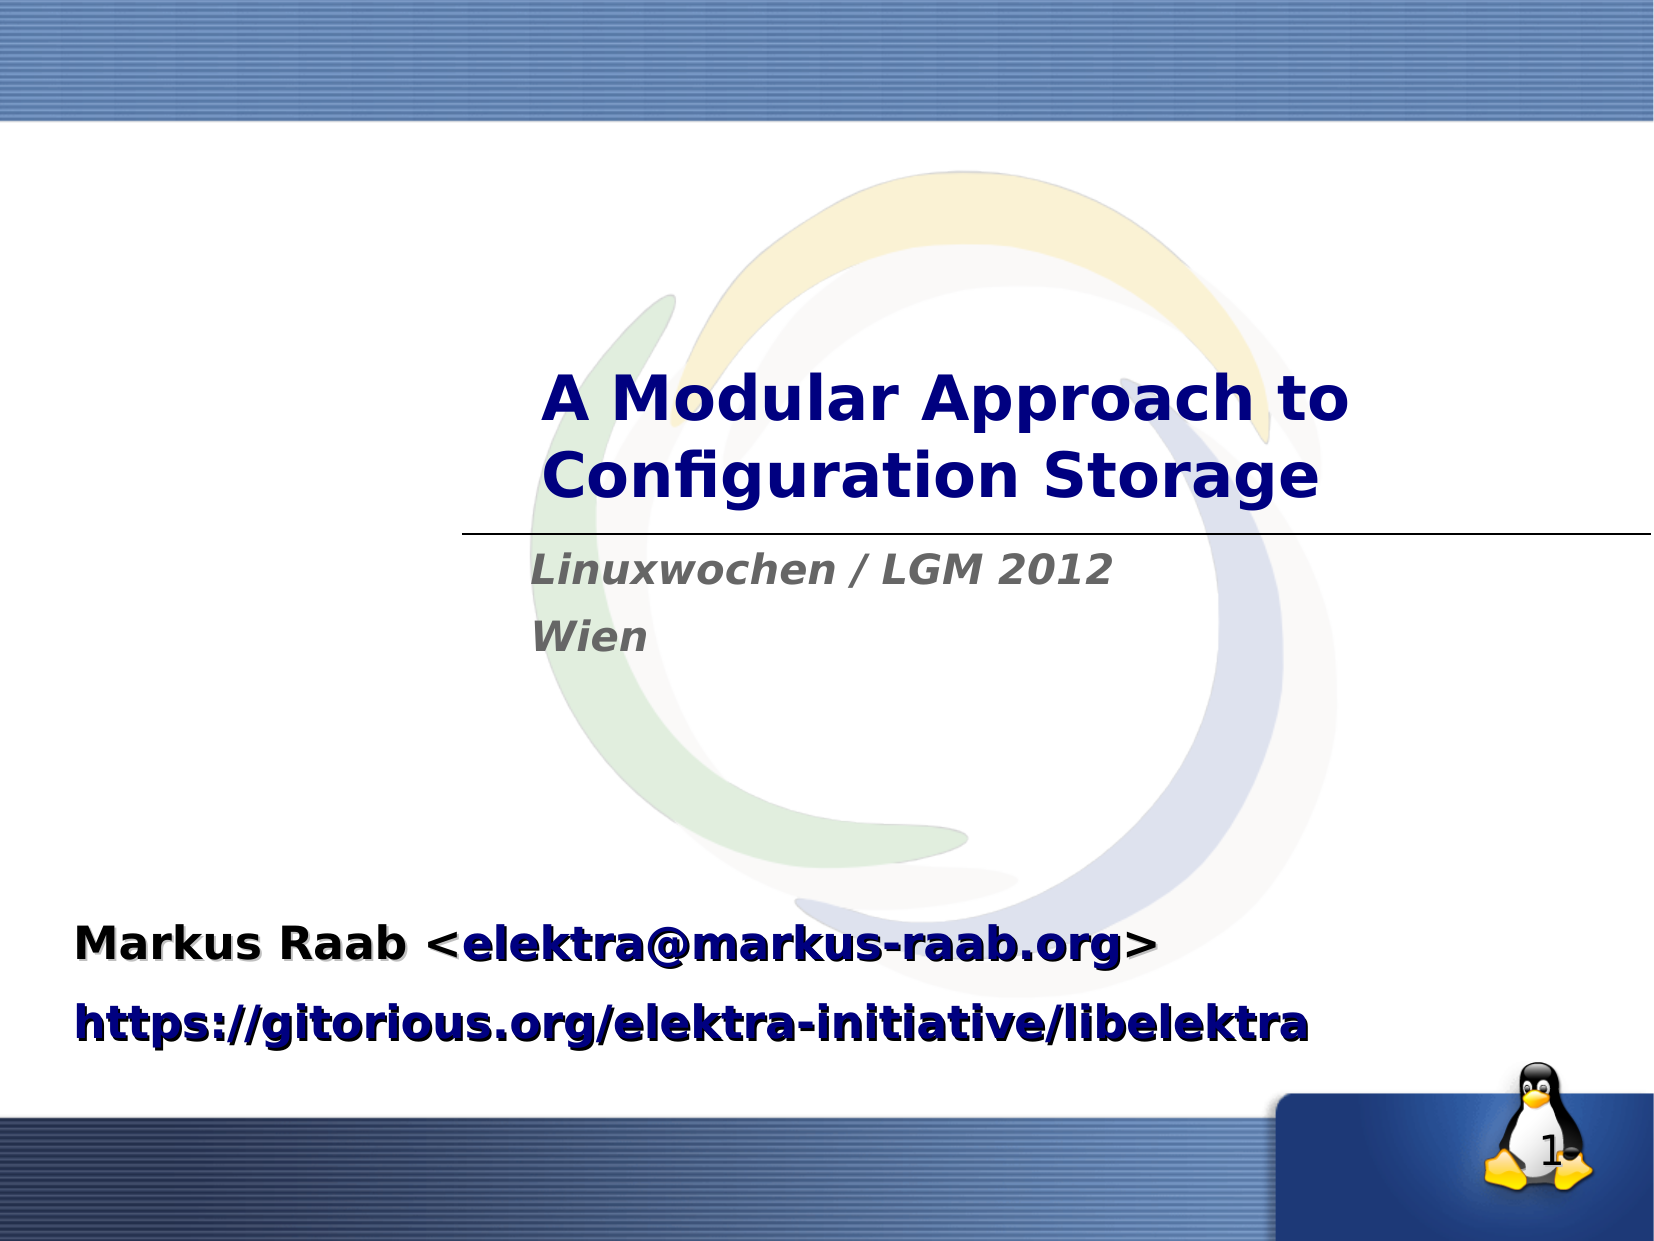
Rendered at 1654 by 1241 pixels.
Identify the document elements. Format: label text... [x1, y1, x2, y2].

picture [0, 1061, 1654, 1241]
text_box Linuxwochen / LGM 2012 Wien [515, 538, 1448, 685]
text_box <Nummer> [1312, 1122, 1565, 1178]
text_box A Modular Approach to Configuration Storage [526, 351, 1428, 516]
picture [0, 0, 1654, 533]
text_box Markus Raab <elektra@markus-raab.org> https://gitorious.org/elektra-initiative/libelektra [58, 906, 1625, 1055]
picture [481, 535, 1374, 906]
